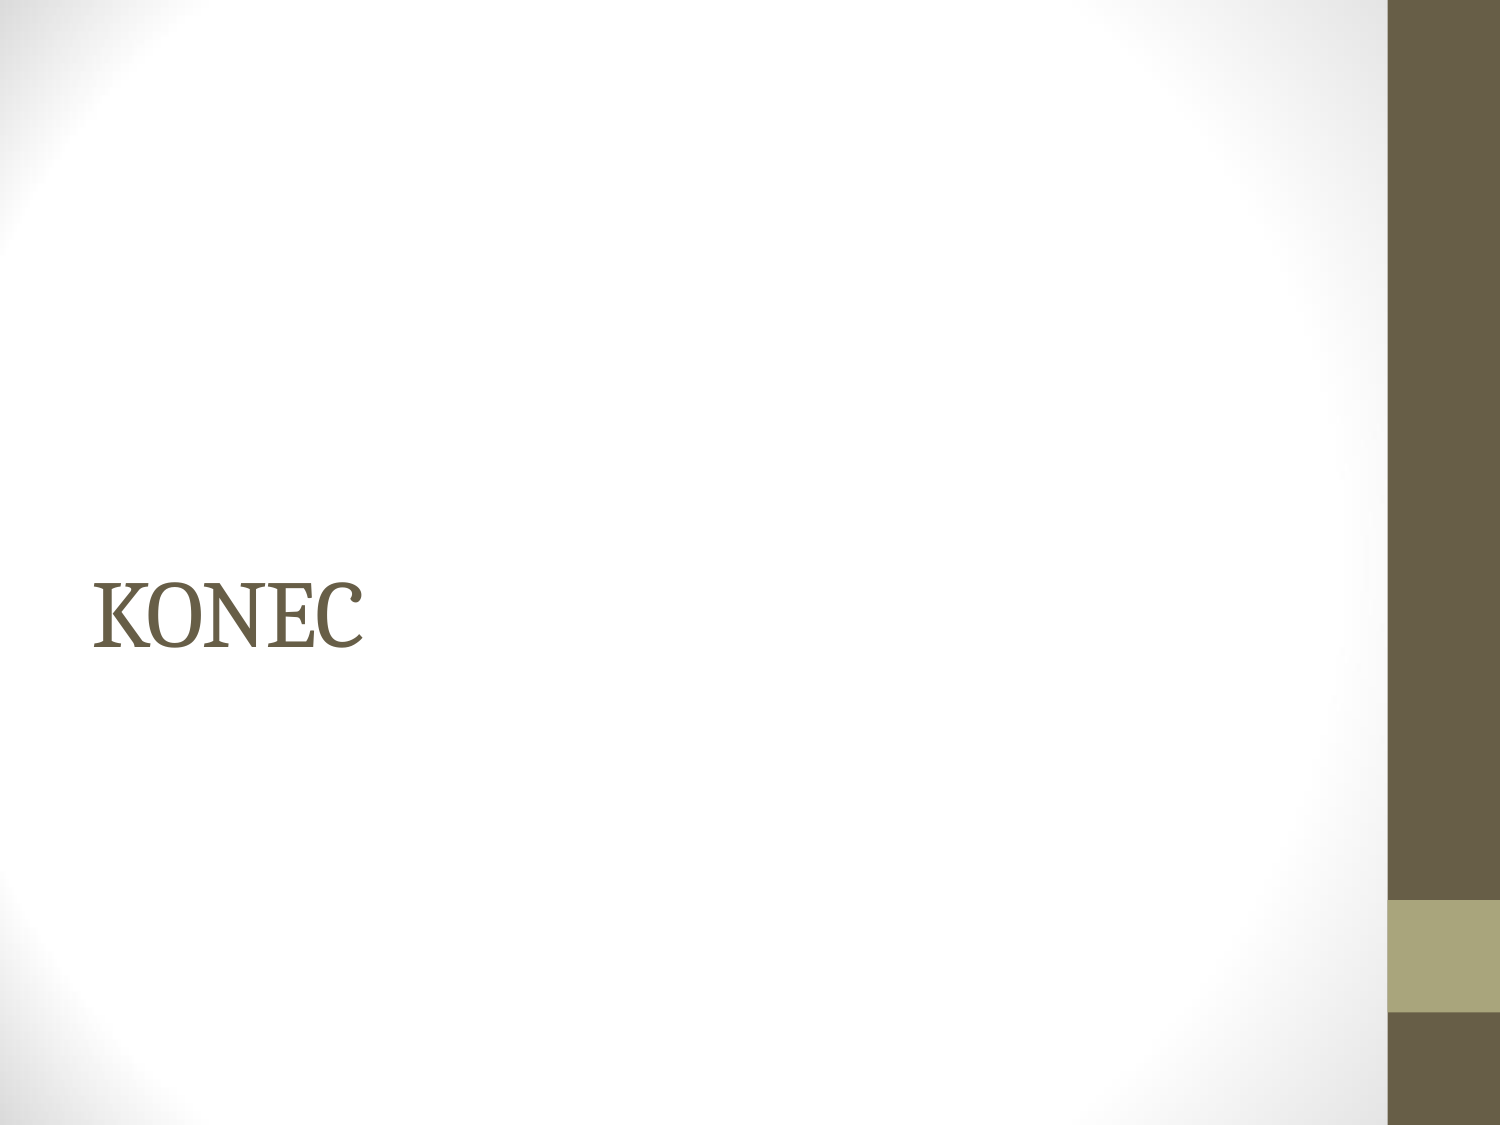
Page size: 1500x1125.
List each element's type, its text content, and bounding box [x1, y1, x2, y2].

title KONEC [76, 515, 1327, 703]
picture [0, 0, 1387, 1125]
